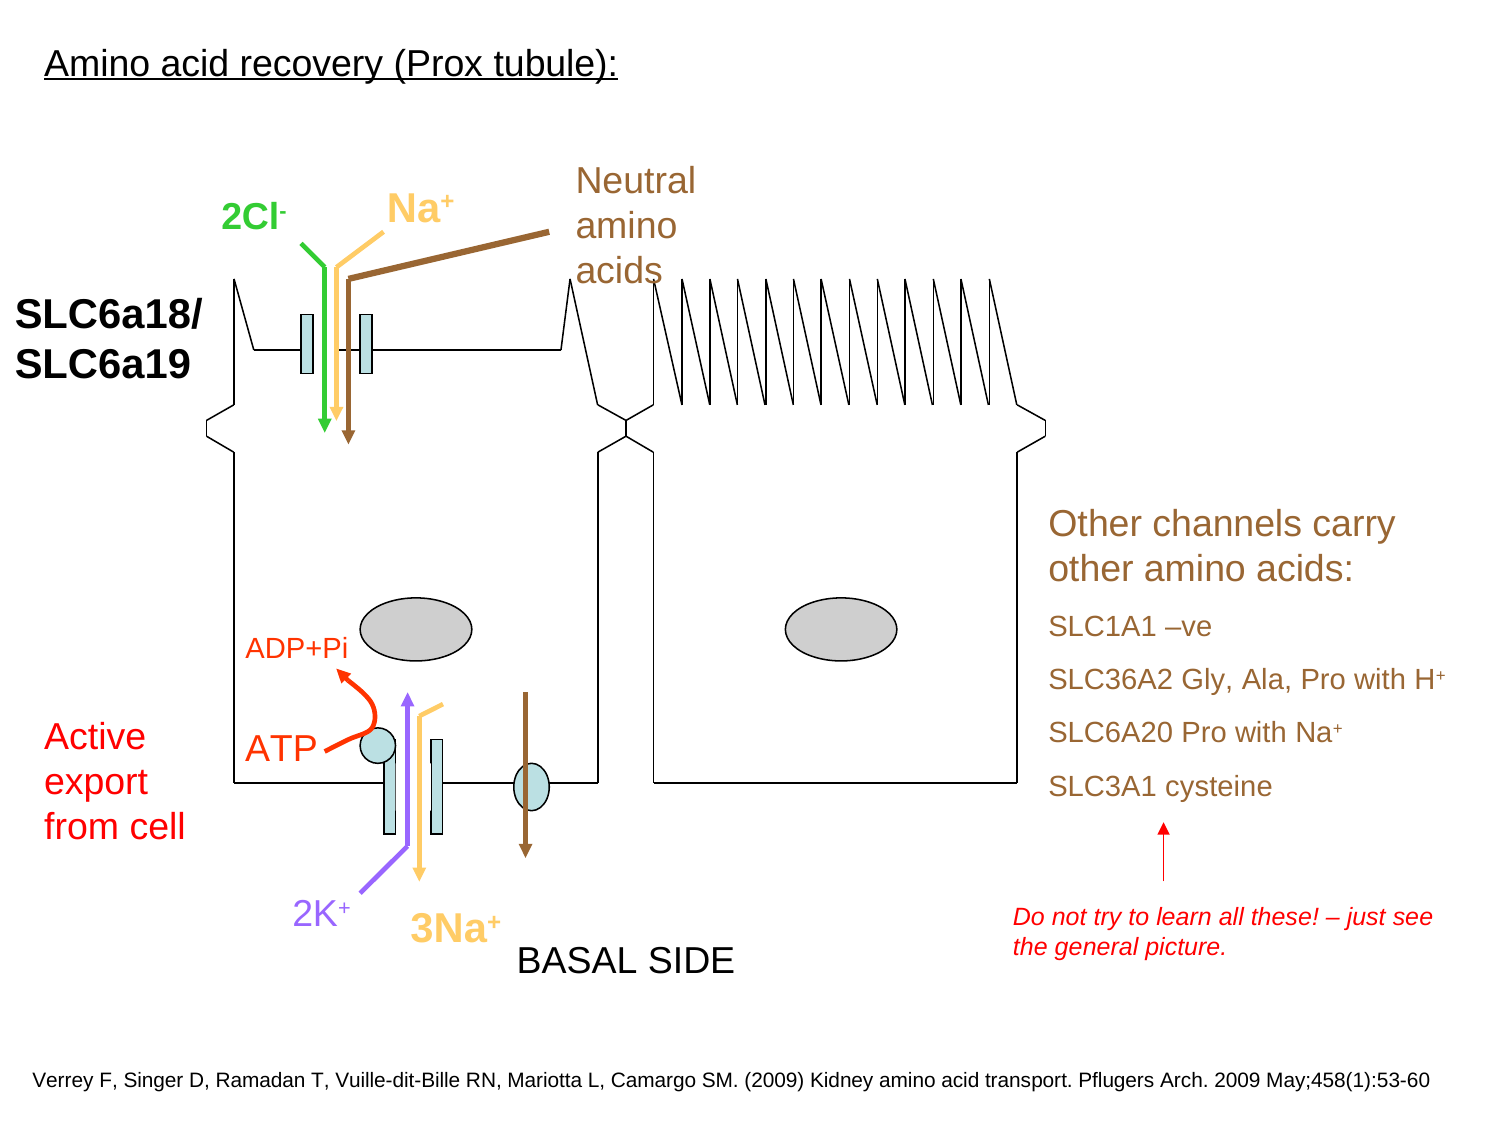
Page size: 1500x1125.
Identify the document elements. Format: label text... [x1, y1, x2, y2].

text_box 2K+ [277, 881, 373, 942]
text_box [360, 314, 372, 374]
text_box [301, 314, 322, 374]
text_box Do not try to learn all these! – just see the general picture. [998, 893, 1471, 969]
text_box Amino acid recovery (Prox tubule): [29, 30, 810, 92]
text_box [362, 597, 472, 661]
text_box [422, 739, 443, 835]
text_box Other channels carry other amino acids: SLC1A1 –ve SLC36A2 Gly, Ala, Pro with H+ SLC6A20 Pro with Na+ SLC3A1 cysteine [1033, 491, 1471, 810]
text_box [410, 763, 417, 811]
text_box [528, 763, 550, 811]
text_box [360, 727, 405, 835]
text_box BASAL SIDE [501, 928, 1070, 990]
text_box Na+ [372, 172, 491, 239]
text_box SLC6a18/ SLC6a19 [0, 278, 248, 395]
text_box 3Na+ [395, 893, 538, 959]
text_box ATP [230, 716, 349, 777]
text_box Verrey F, Singer D, Ramadan T, Vuille-dit-Bille RN, Mariotta L, Camargo SM. (2009) Kidney amino acid transport. Pflugers Arch. 2009 May;458(1):53-60 [17, 1058, 1471, 1125]
text_box 2Cl- [206, 184, 360, 246]
text_box ADP+Pi [230, 621, 364, 672]
text_box Neutral amino acids [560, 148, 774, 300]
text_box [785, 597, 897, 661]
text_box [513, 766, 523, 808]
text_box [327, 326, 334, 362]
text_box Active export from cell [29, 704, 219, 855]
